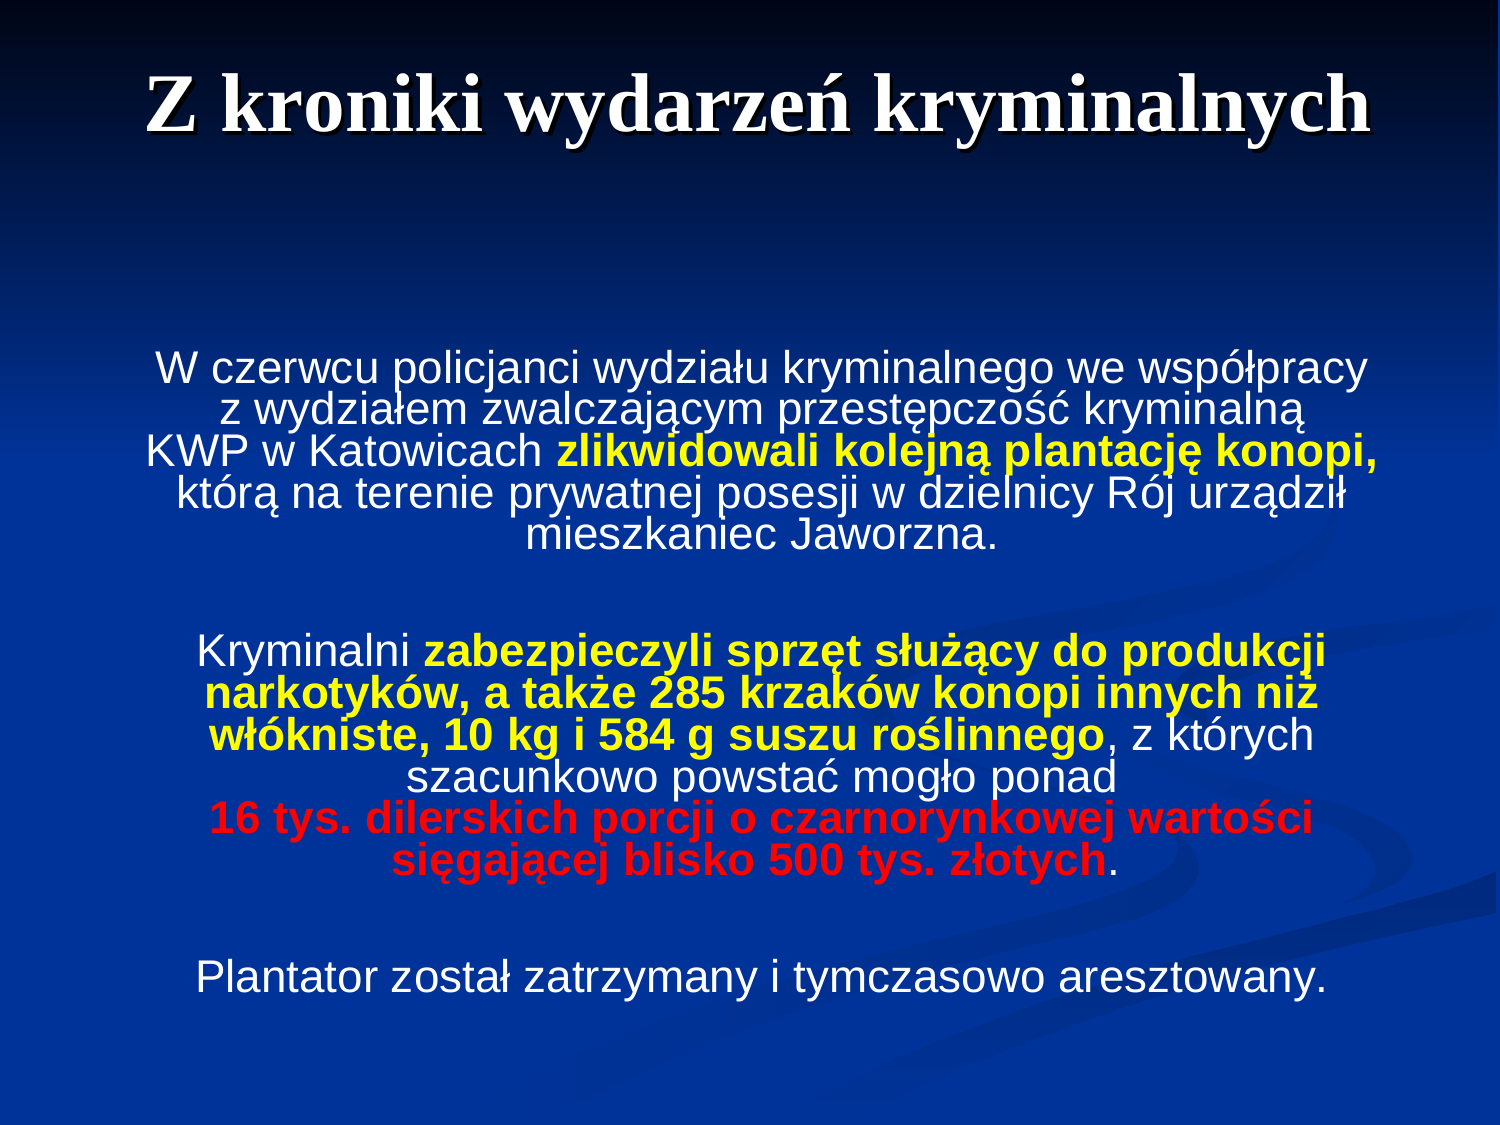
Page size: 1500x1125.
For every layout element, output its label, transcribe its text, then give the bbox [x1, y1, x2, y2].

list W czerwcu policjanci wydziału kryminalnego we współpracy z wydziałem zwalczającym przestępczość kryminalną KWP w Katowicach zlikwidowali kolejną plantację konopi, którą na terenie prywatnej posesji w dzielnicy Rój urządził mieszkaniec Jaworzna. Kryminalni zabezpieczyli sprzęt służący do produkcji narkotyków, a także 285 krzaków konopi innych niż włókniste, 10 kg i 584 g suszu roślinnego, z których szacunkowo powstać mogło ponad 16 tys. dilerskich porcji o czarnorynkowej wartości sięgającej blisko 500 tys. złotych. Plantator został zatrzymany i tymczasowo aresztowany. [75, 153, 1423, 1125]
title Z kroniki wydarzeń kryminalnych [84, 4, 1432, 213]
